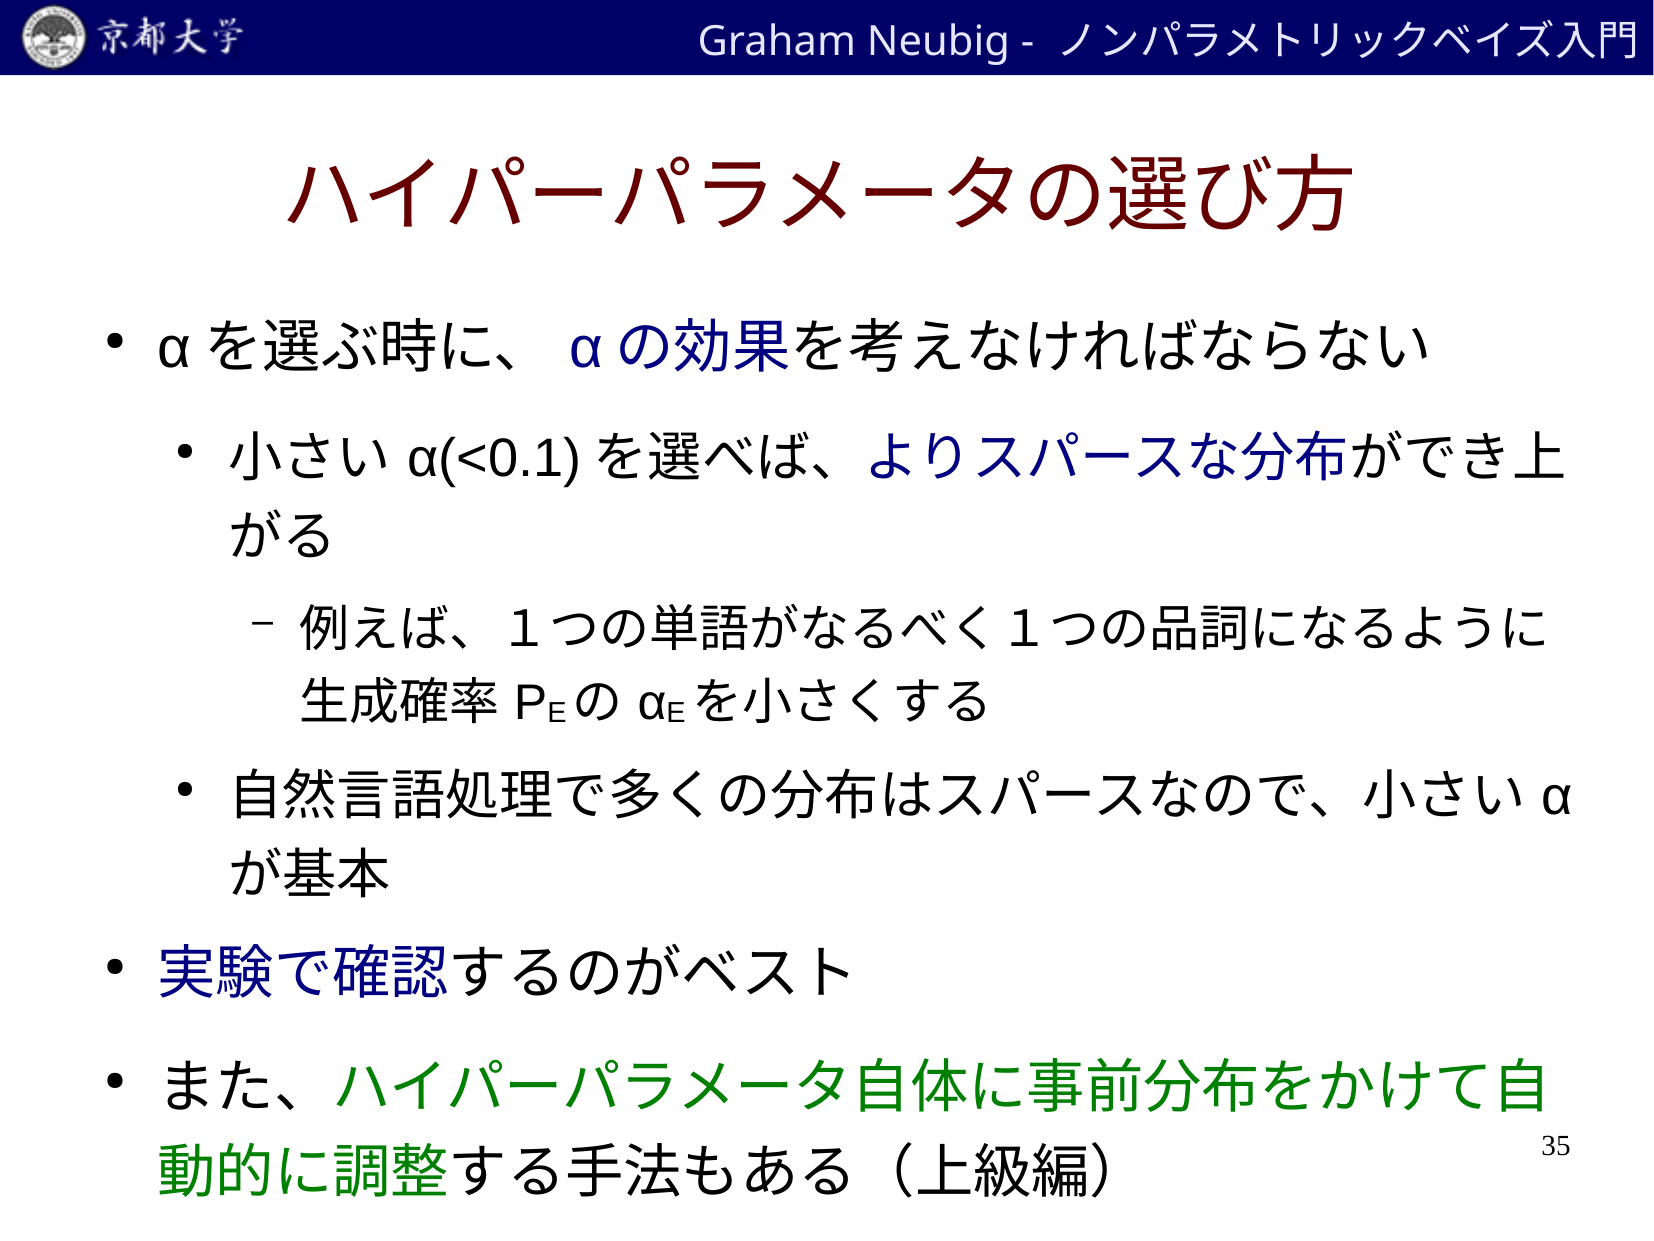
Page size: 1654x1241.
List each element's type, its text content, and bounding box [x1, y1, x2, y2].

title ハイパーパラメータの選び方 [75, 100, 1564, 277]
picture [0, 0, 247, 70]
list αを選ぶ時に、αの効果を考えなければならない 小さいα(<0.1)を選べば、よりスパースな分布ができ上がる 例えば、１つの単語がなるべく１つの品詞になるように生成確率PEのαEを小さくする 自然言語処理で多くの分布はスパースなので、小さいαが基本 実験で確認するのがベスト また、ハイパーパラメータ自体に事前分布をかけて自動的に調整する手法もある（上級編） [86, 300, 1576, 1123]
